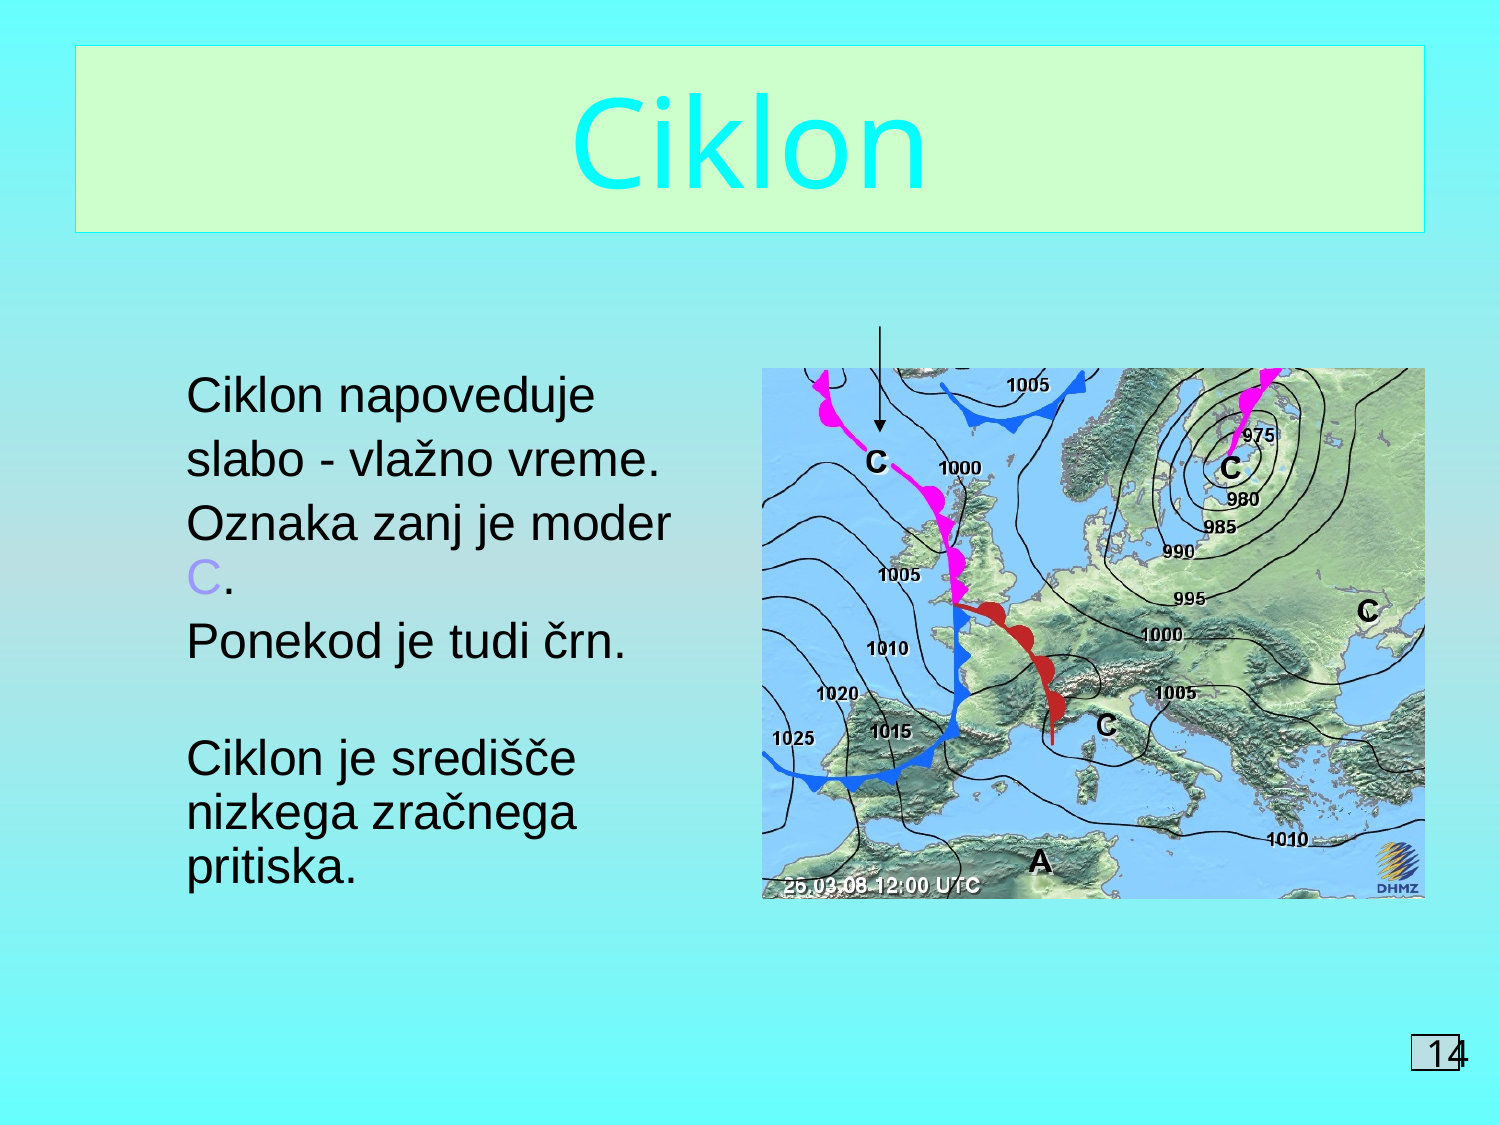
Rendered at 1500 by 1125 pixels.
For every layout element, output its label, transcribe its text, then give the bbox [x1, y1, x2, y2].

list Ciklon napoveduje slabo - vlažno vreme. Oznaka zanj je moder C. Ponekod je tudi črn. Ciklon je središče nizkega zračnega pritiska. [171, 361, 716, 882]
picture [762, 368, 1425, 899]
title Ciklon [75, 45, 1425, 233]
text_box 14 [1451, 1047, 1459, 1058]
text_box 14 [1411, 1034, 1459, 1071]
